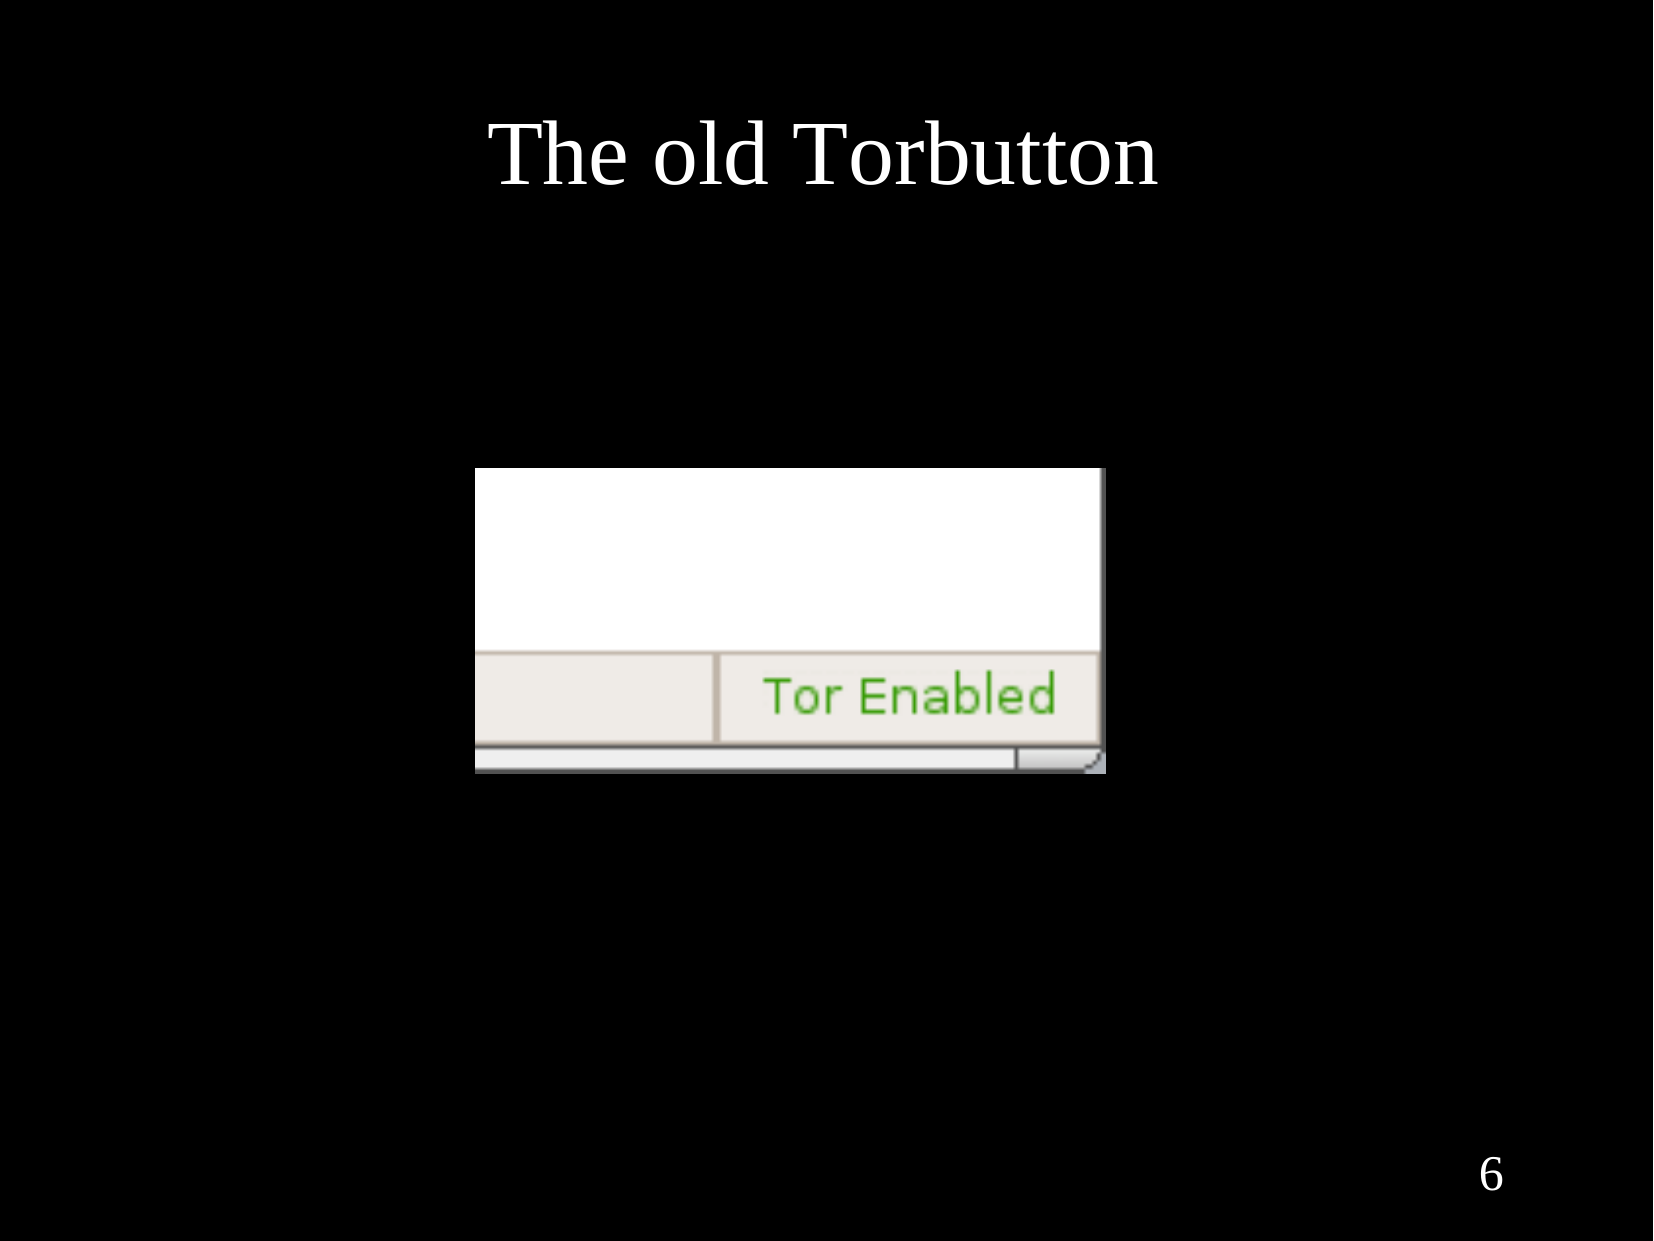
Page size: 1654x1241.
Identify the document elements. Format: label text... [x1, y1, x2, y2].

picture [475, 468, 1106, 774]
title The old Torbutton [118, 49, 1530, 257]
